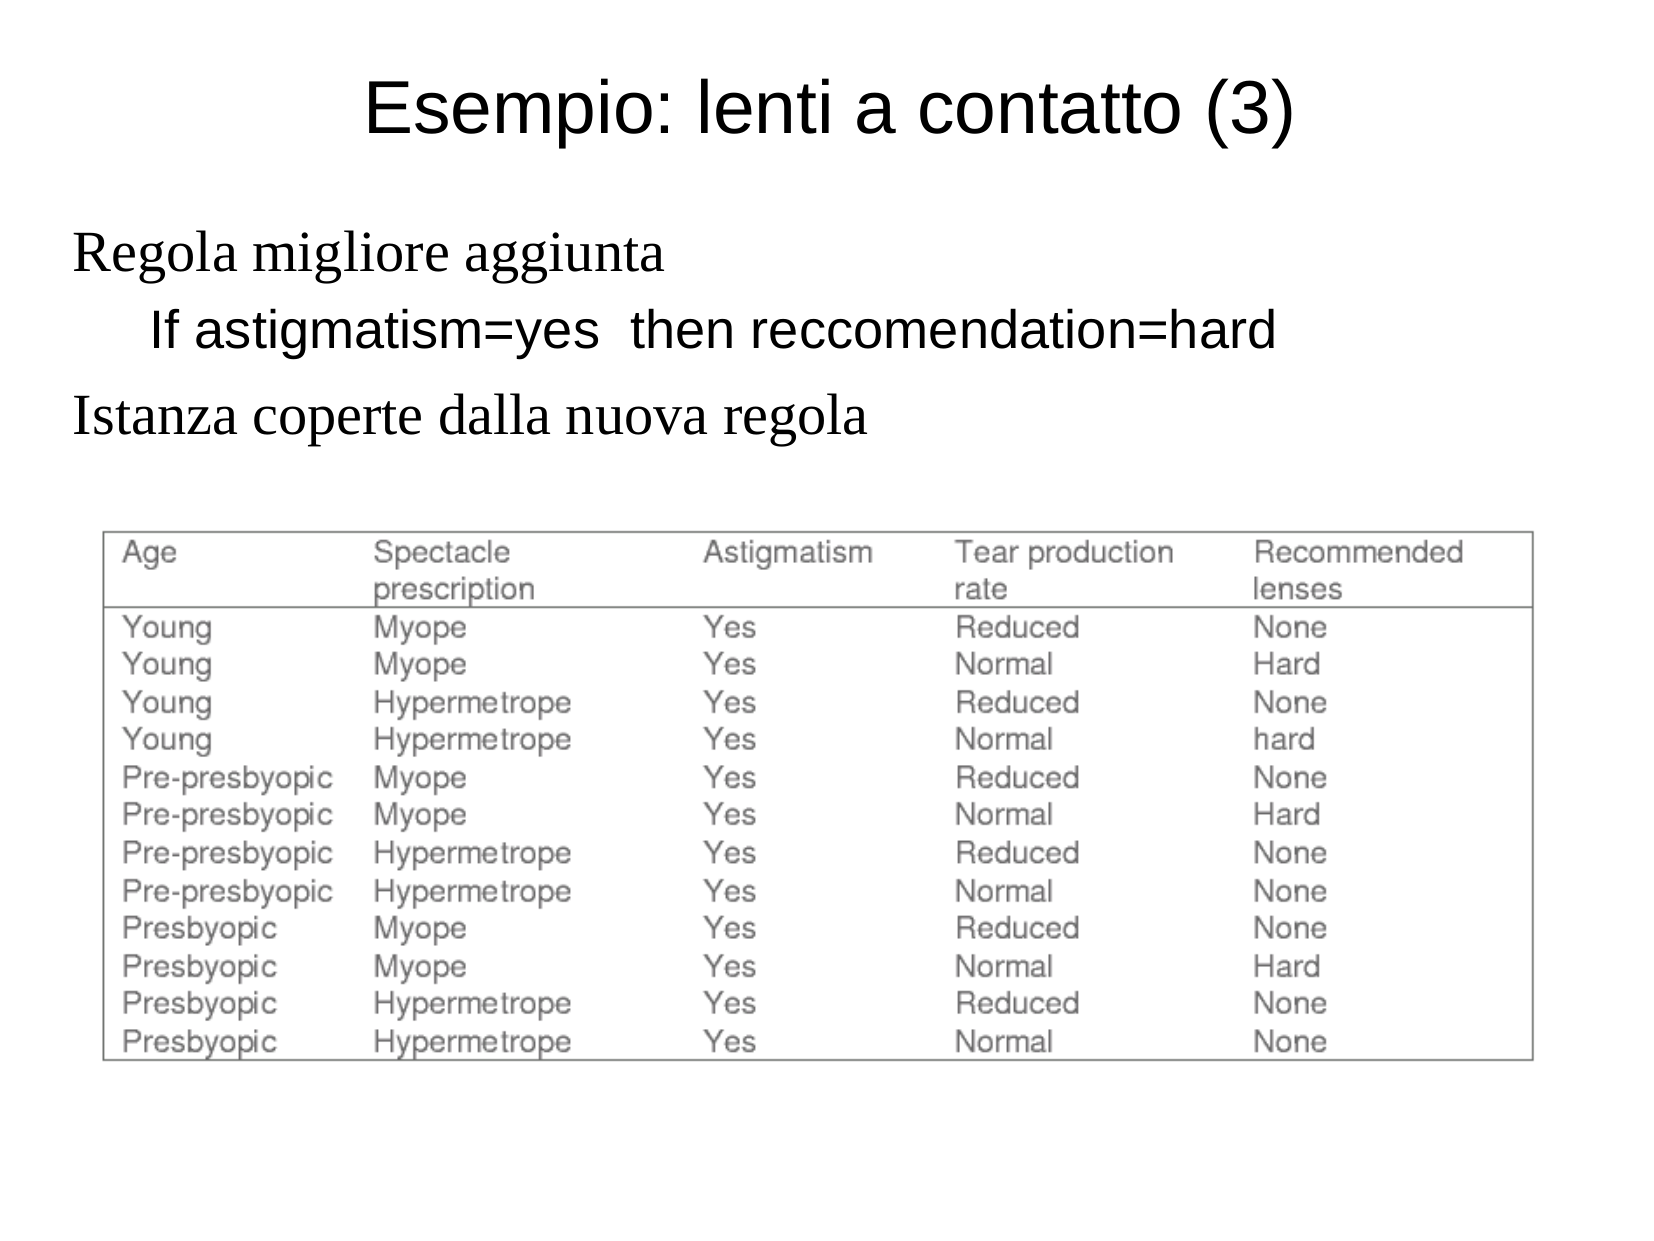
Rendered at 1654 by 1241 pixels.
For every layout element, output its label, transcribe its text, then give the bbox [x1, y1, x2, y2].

picture [68, 507, 1569, 1084]
list Regola migliore aggiunta If astigmatism=yes then reccomendation=hard Istanza coperte dalla nuova regola [55, 219, 1605, 1179]
title Esempio: lenti a contatto (3) [52, 42, 1608, 173]
